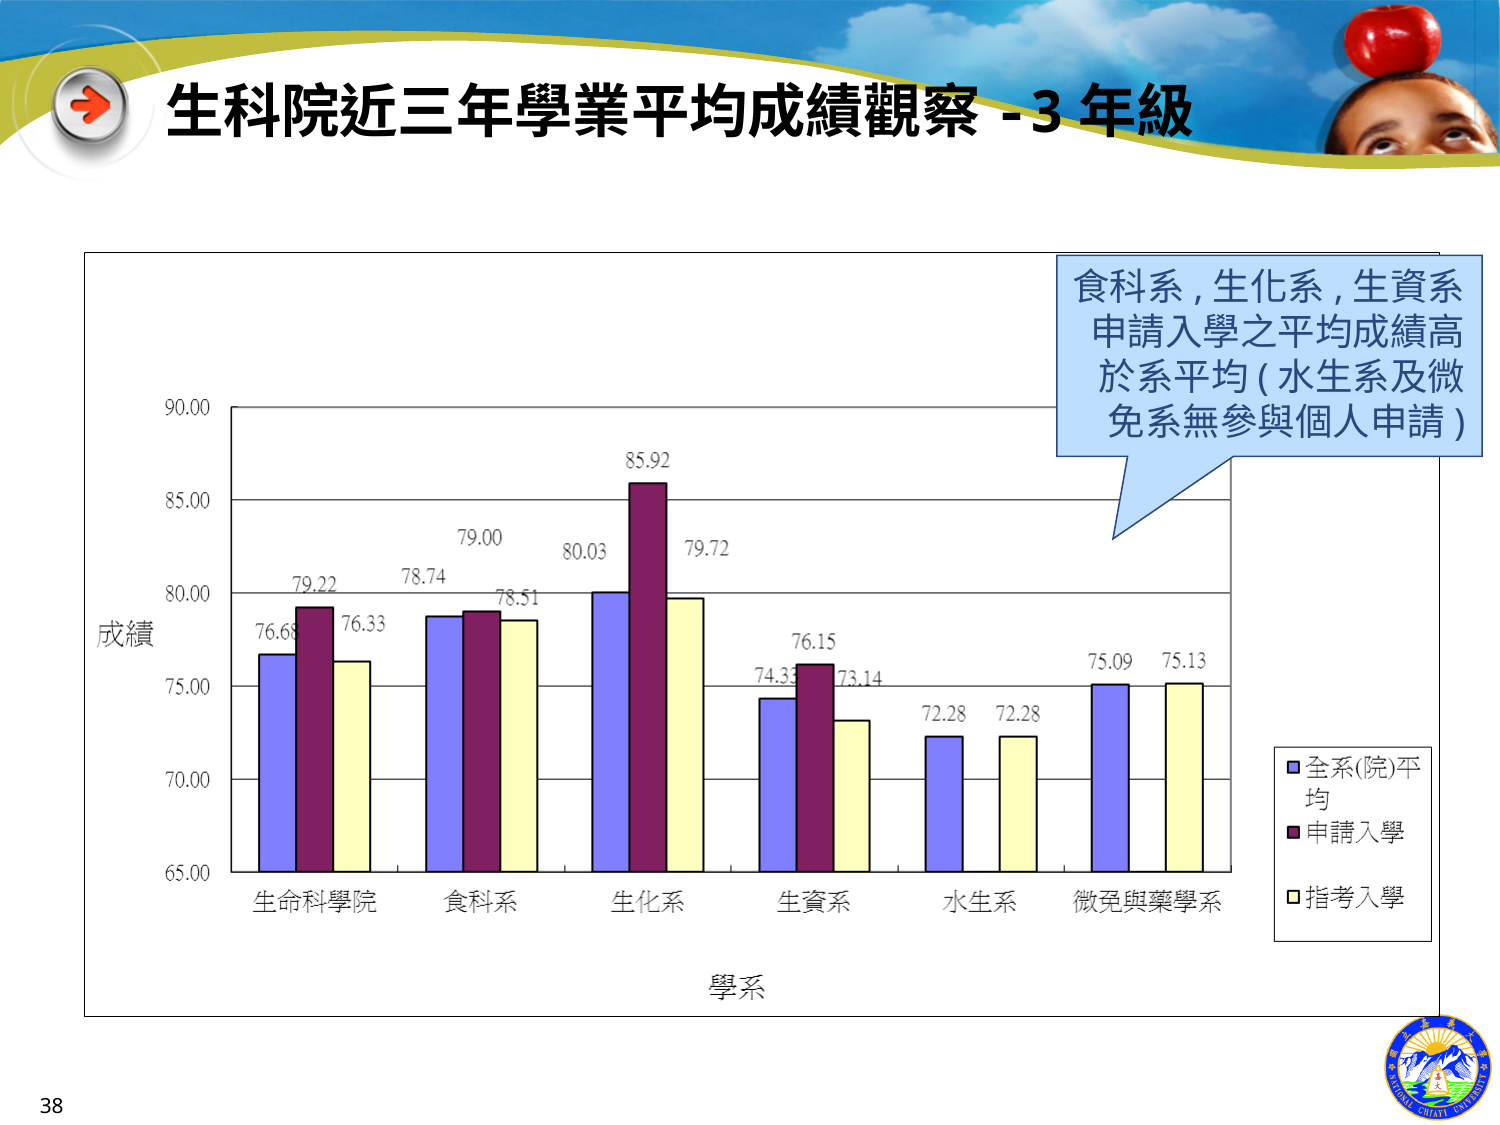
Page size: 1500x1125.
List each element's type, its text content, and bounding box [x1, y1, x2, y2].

text_box [24, 1084, 376, 1125]
text_box 食科系,生化系,生資系申請入學之平均成績高於系平均(水生系及微免系無參與個人申請) [1056, 255, 1483, 539]
chart [76, 243, 1447, 1024]
title 生科院近三年學業平均成績觀察-3年級 [150, 62, 1223, 155]
